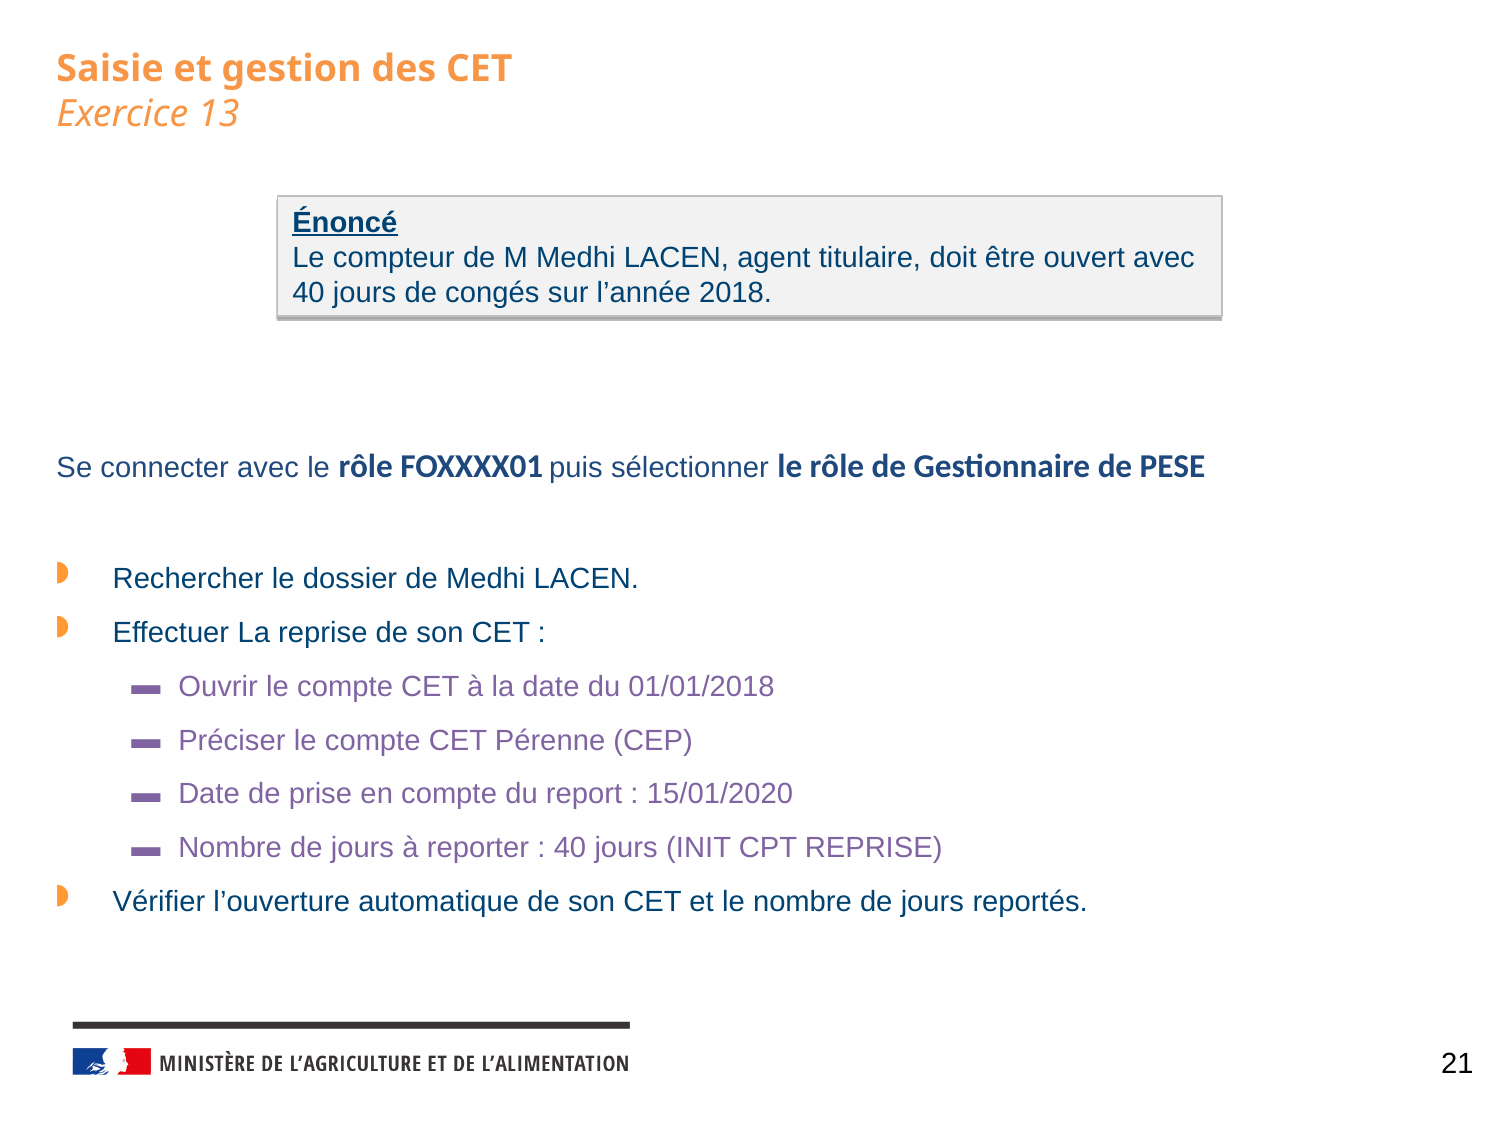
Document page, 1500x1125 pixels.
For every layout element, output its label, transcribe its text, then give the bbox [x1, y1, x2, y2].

list Se connecter avec le rôle FOXXXX01 puis sélectionner le rôle de Gestionnaire de PESE Rechercher le dossier de Medhi LACEN. Effectuer La reprise de son CET : Ouvrir le compte CET à la date du 01/01/2018 Préciser le compte CET Pérenne (CEP) Date de prise en compte du report : 15/01/2020 Nombre de jours à reporter : 40 jours (INIT CPT REPRISE) Vérifier l’ouverture automatique de son CET et le nombre de jours reportés. [41, 372, 1459, 821]
picture [23, 185, 1430, 1123]
title Saisie et gestion des CET Exercice 13 [41, 36, 1459, 143]
text_box Énoncé Le compteur de M Medhi LACEN, agent titulaire, doit être ouvert avec 40 jours de congés sur l’année 2018. [277, 196, 1223, 316]
